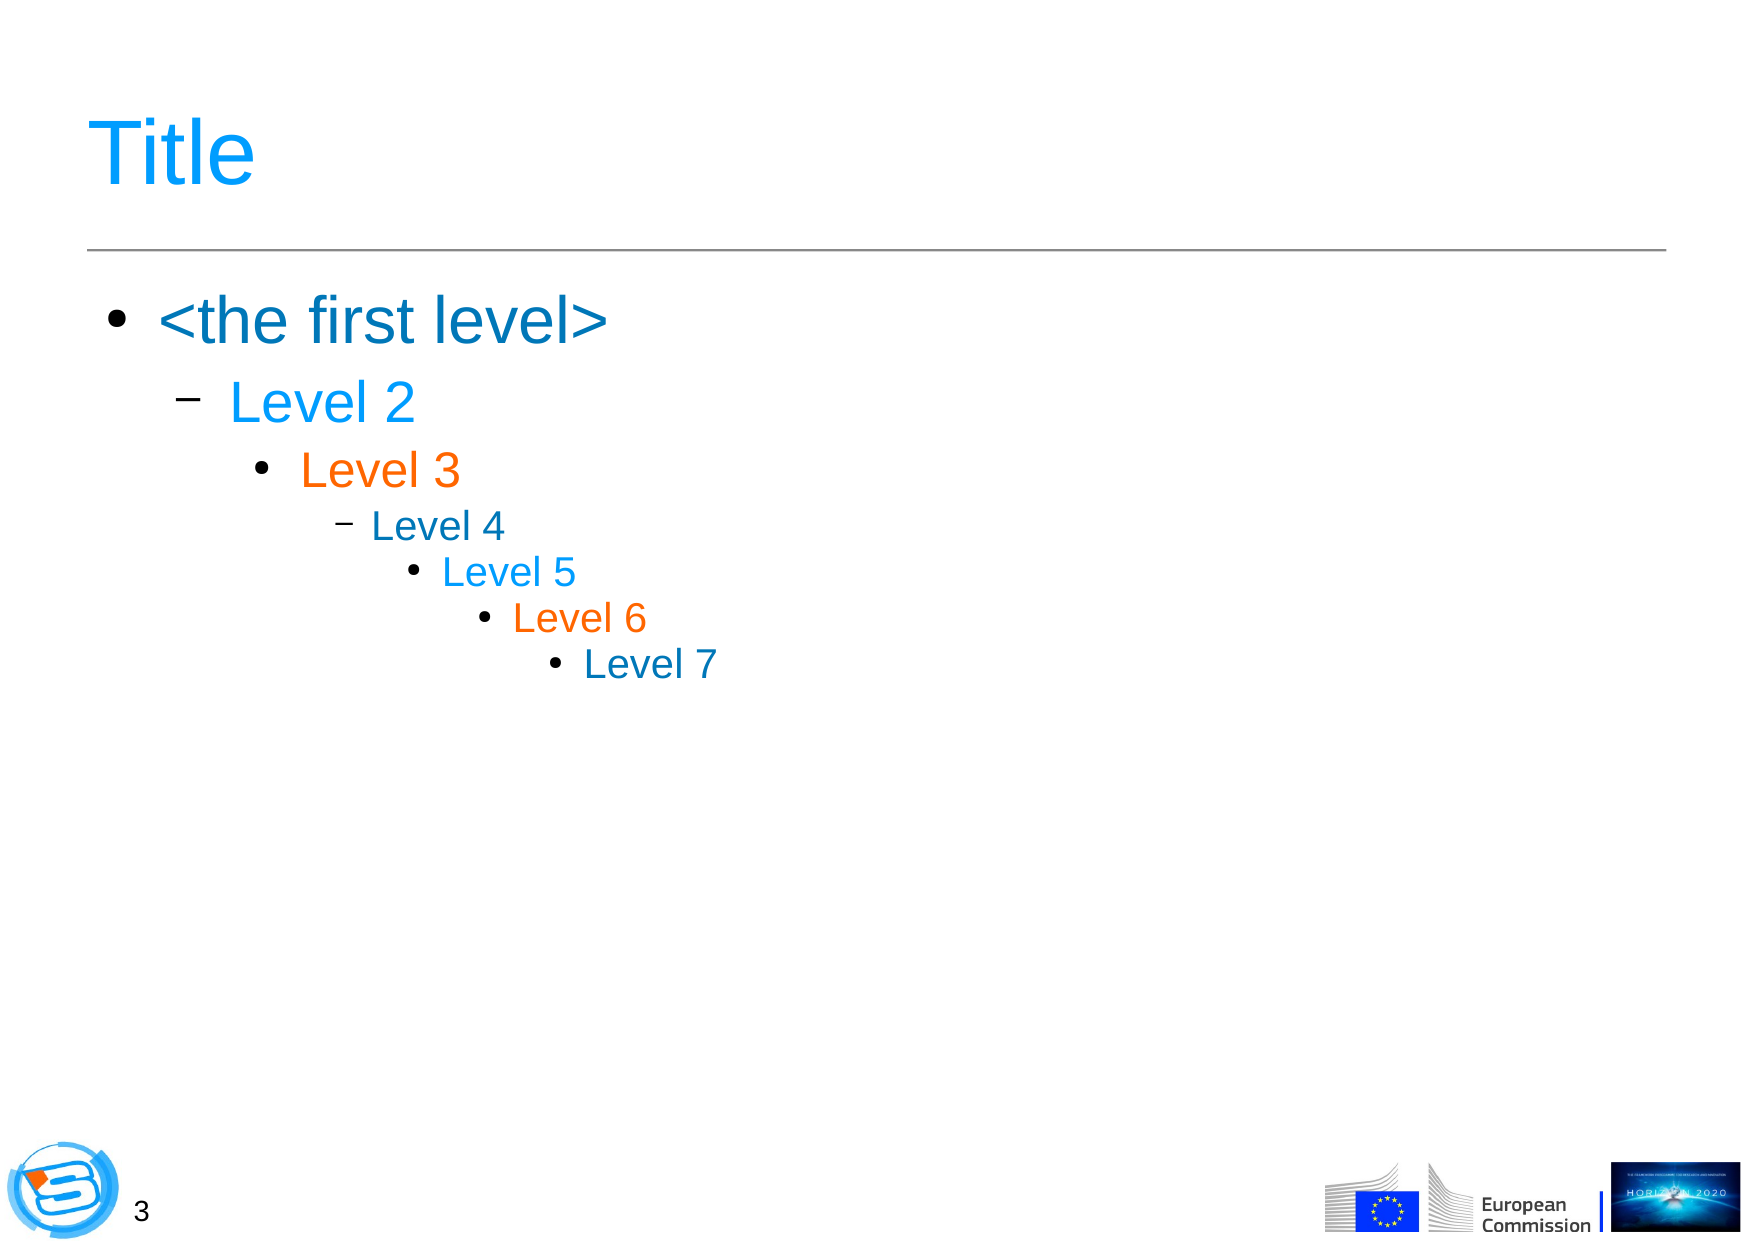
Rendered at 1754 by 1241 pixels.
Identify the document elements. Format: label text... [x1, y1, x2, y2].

picture [1325, 1162, 1603, 1232]
picture [4, 1139, 122, 1241]
title Title [87, 49, 1667, 257]
list <the first level> Level 2 Level 3 Level 4 Level 5 Level 6 Level 7 [87, 290, 1667, 1010]
picture [1611, 1162, 1741, 1232]
